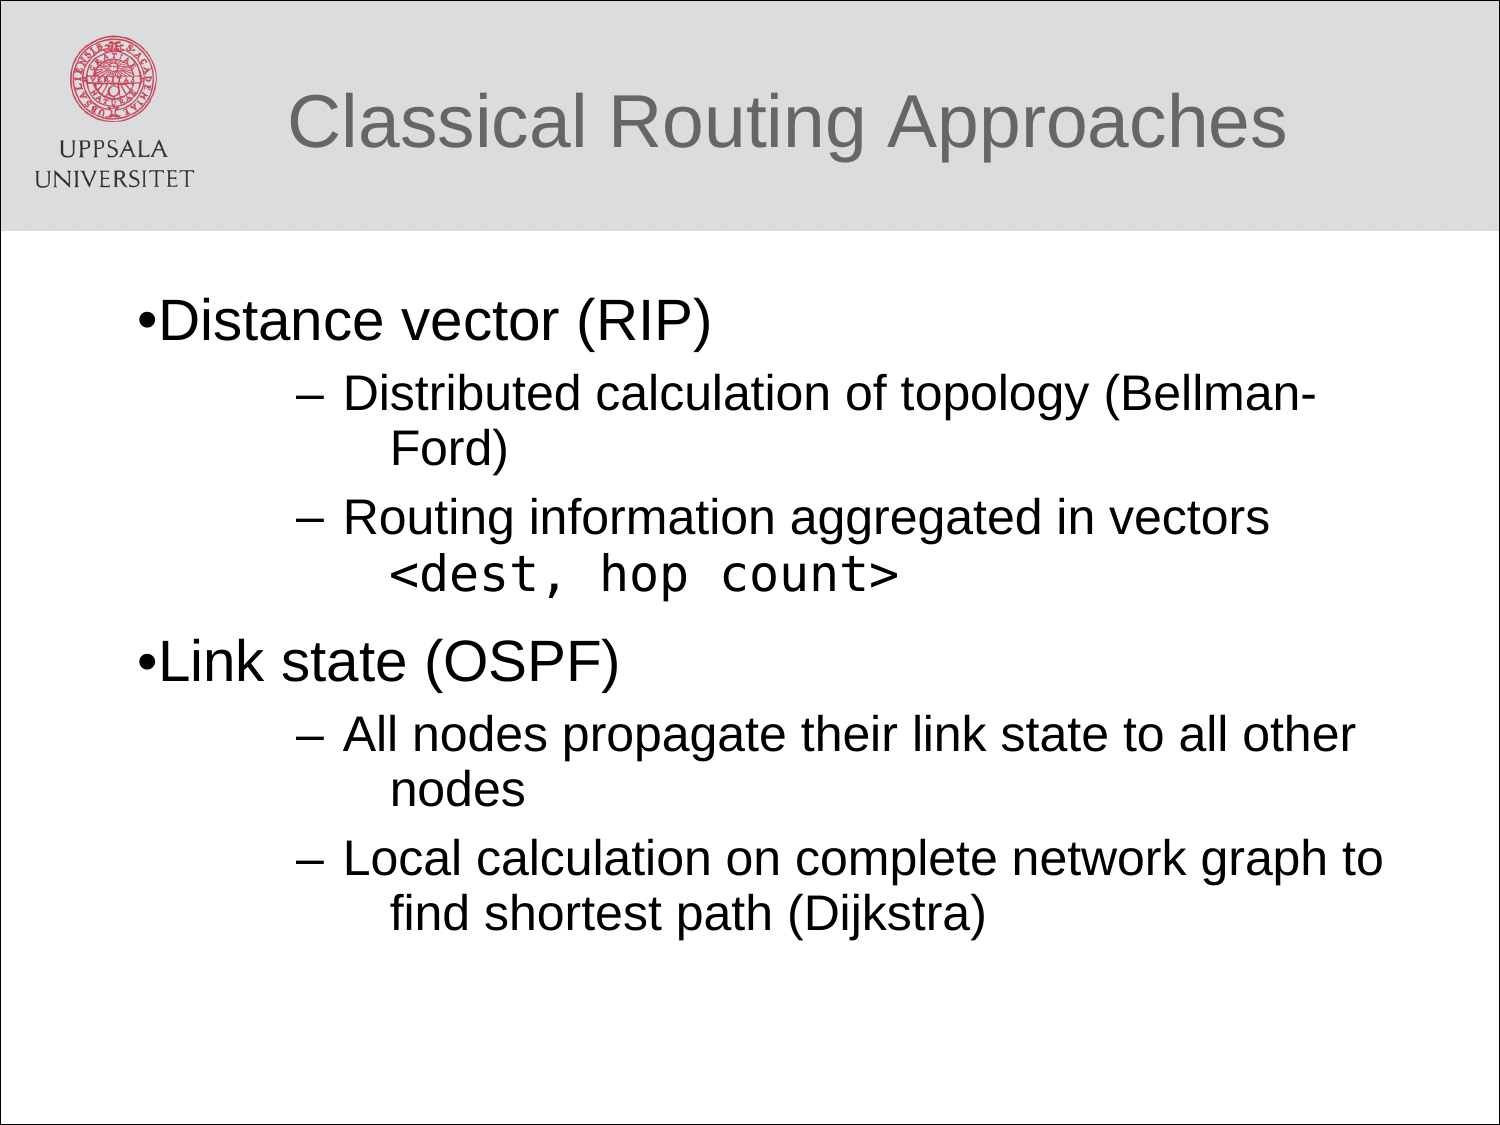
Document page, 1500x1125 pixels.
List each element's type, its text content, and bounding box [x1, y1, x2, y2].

list Distance vector (RIP) Distributed calculation of topology (Bellman-Ford) Routing information aggregated in vectors <dest, hop count> Link state (OSPF) All nodes propagate their link state to all other nodes Local calculation on complete network graph to find shortest path (Dijkstra) [137, 287, 1388, 1001]
picture [1, 1, 1499, 231]
title Classical Routing Approaches [287, 20, 1388, 222]
